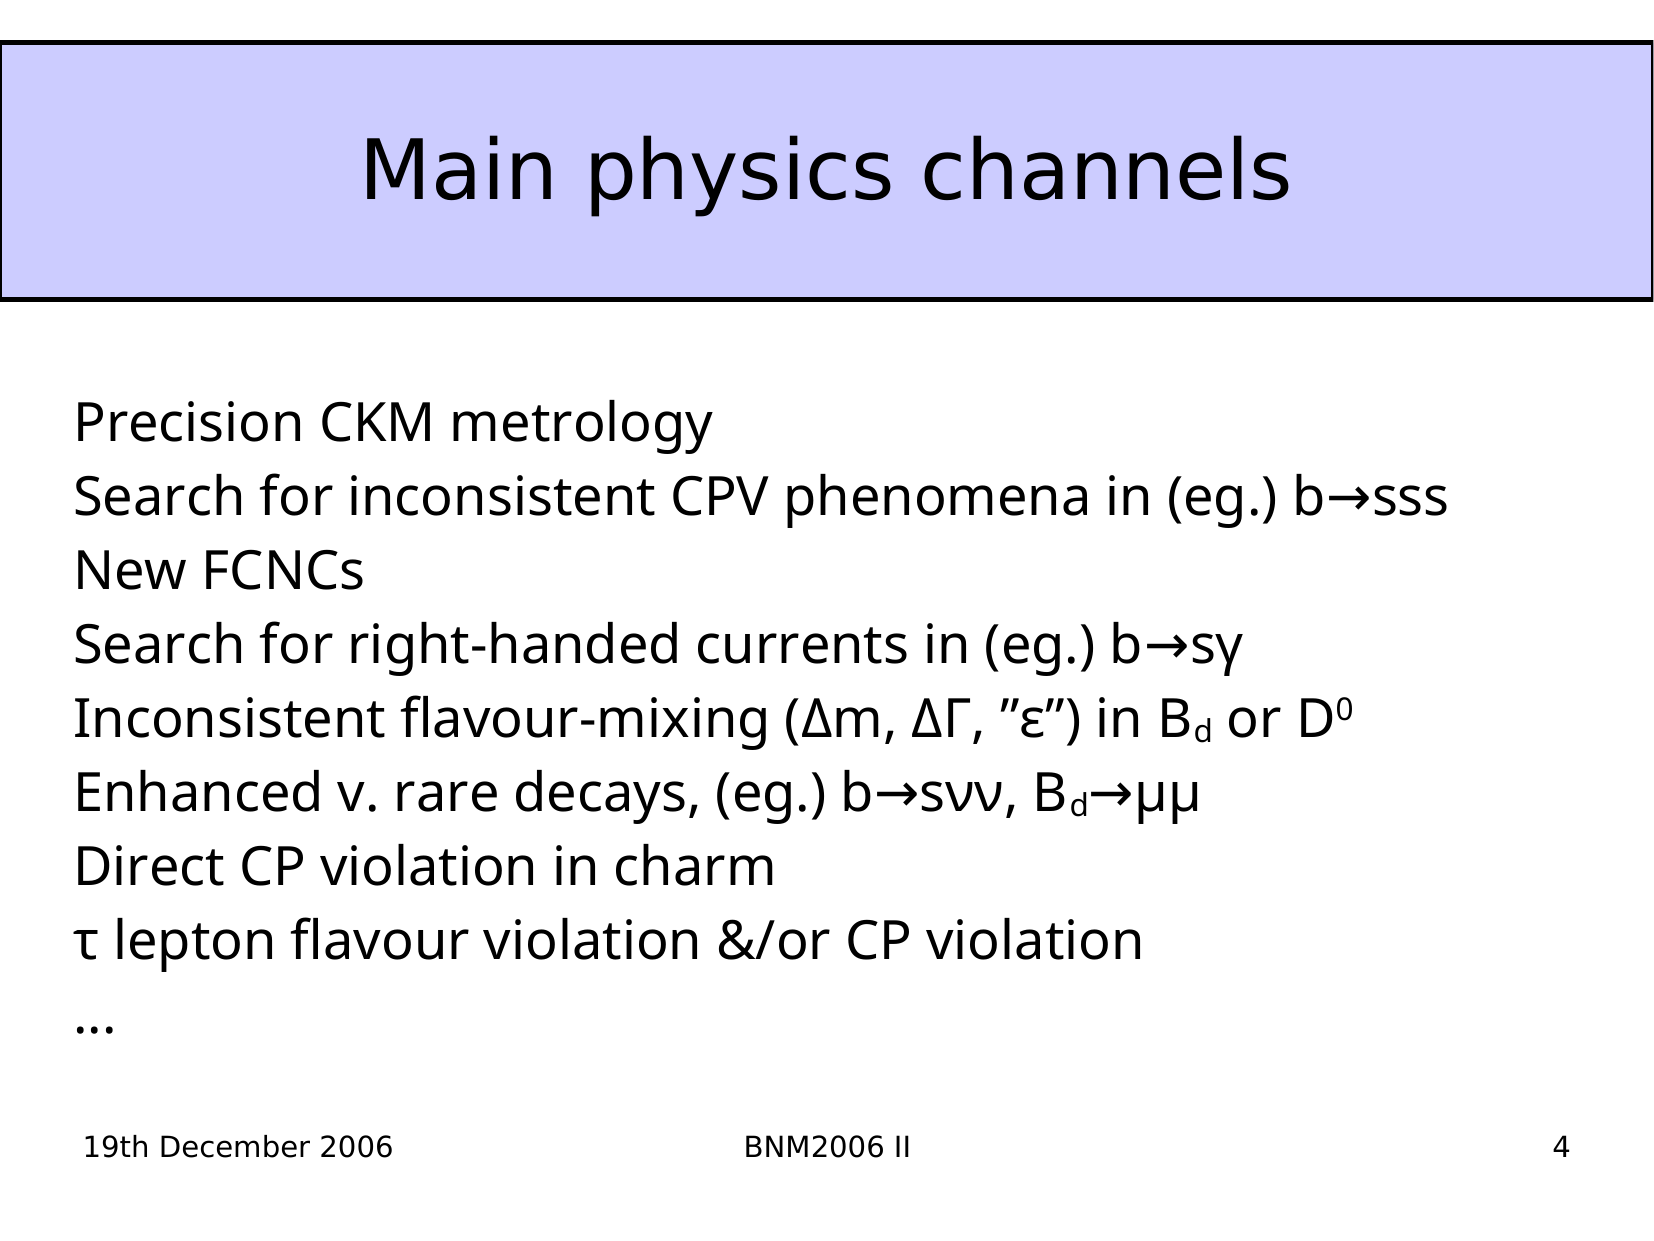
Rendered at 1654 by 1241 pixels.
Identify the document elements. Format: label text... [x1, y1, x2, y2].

text_box Precision CKM metrology Search for inconsistent CPV phenomena in (eg.) b→sss New FCNCs Search for right-handed currents in (eg.) b→sγ Inconsistent flavour-mixing (Δm, ΔΓ, ”ε”) in Bd or D0 Enhanced v. rare decays, (eg.) b→sνν, Bd→μμ Direct CP violation in charm τ lepton flavour violation &/or CP violation ... [23, 375, 1613, 1125]
title Main physics channels [0, 42, 1654, 300]
